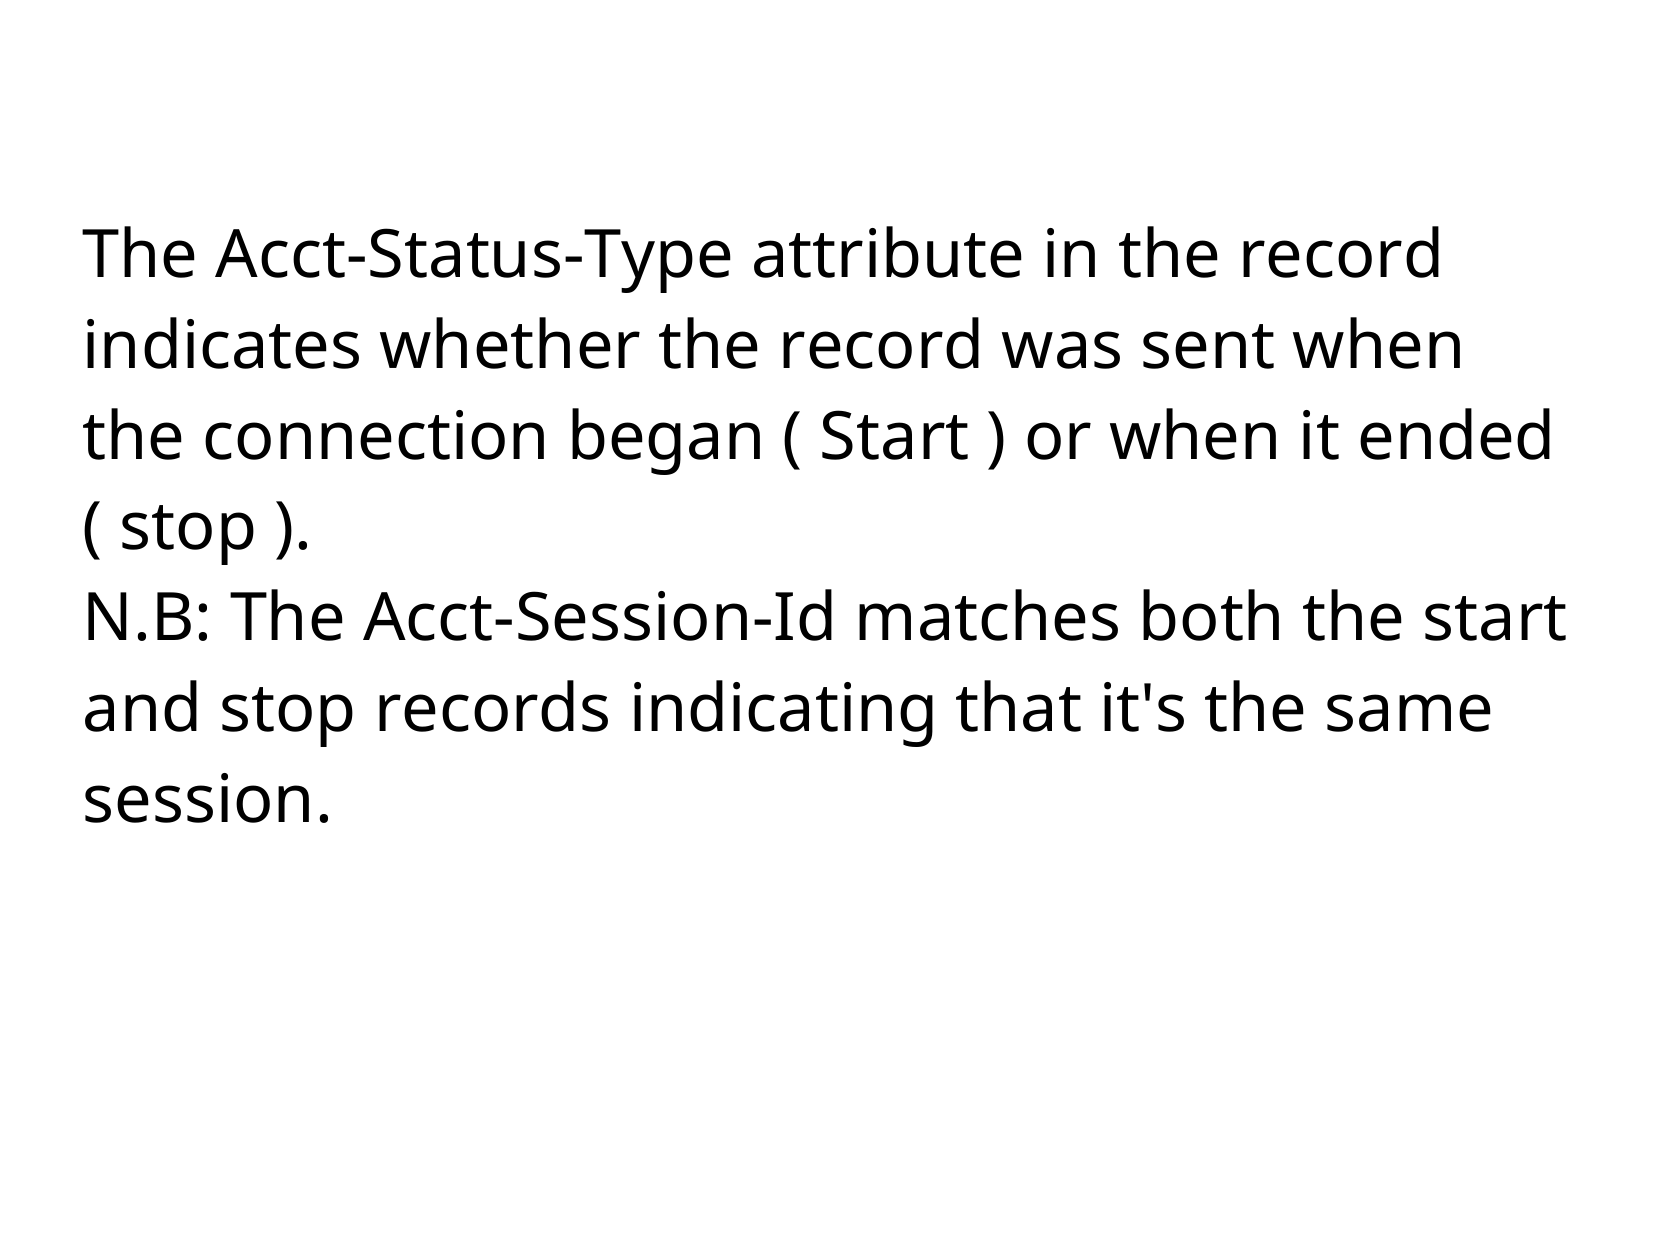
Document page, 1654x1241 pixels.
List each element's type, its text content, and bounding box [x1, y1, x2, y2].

subtitle The Acct-Status-Type attribute in the record indicates whether the record was sent when the connection began ( Start ) or when it ended ( stop ). N.B: The Acct-Session-Id matches both the start and stop records indicating that it's the same session. [82, 37, 1571, 1102]
